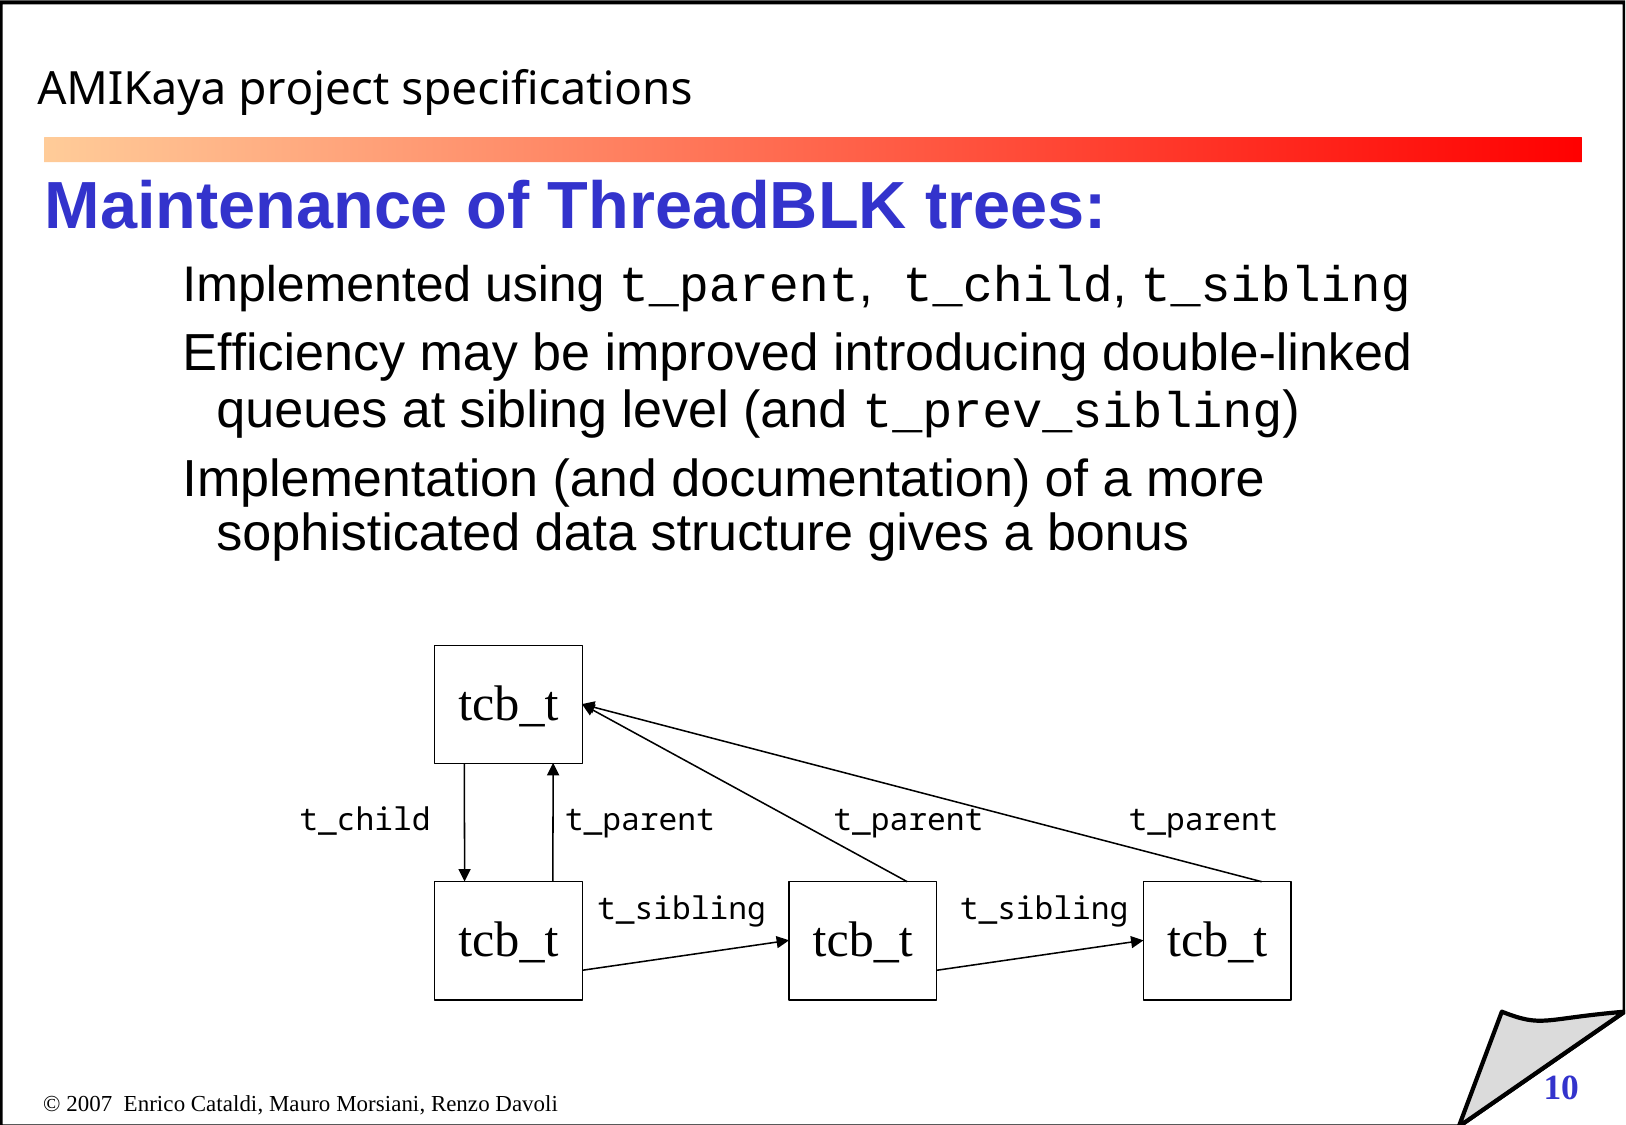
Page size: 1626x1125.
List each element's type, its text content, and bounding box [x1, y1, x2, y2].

text_box t_parent [550, 792, 730, 842]
text_box t_sibling [582, 881, 781, 931]
text_box t_sibling [945, 881, 1144, 931]
text_box t_parent [1113, 792, 1294, 842]
title AMIKaya project specifications [37, 44, 1587, 130]
text_box t_parent [818, 792, 999, 842]
text_box tcb_t [434, 645, 583, 764]
text_box tcb_t [788, 881, 937, 1000]
text_box t_child [284, 792, 446, 842]
list Maintenance of ThreadBLK trees: Implemented using t_parent, t_child, t_sibling Efficiency may be improved introducing double-linked queues at sibling level (and t_prev_sibling) Implementation (and documentation) of a more sophisticated data structure gives a bonus [44, 172, 1548, 645]
text_box tcb_t [434, 881, 583, 1000]
text_box tcb_t [1143, 881, 1292, 1000]
